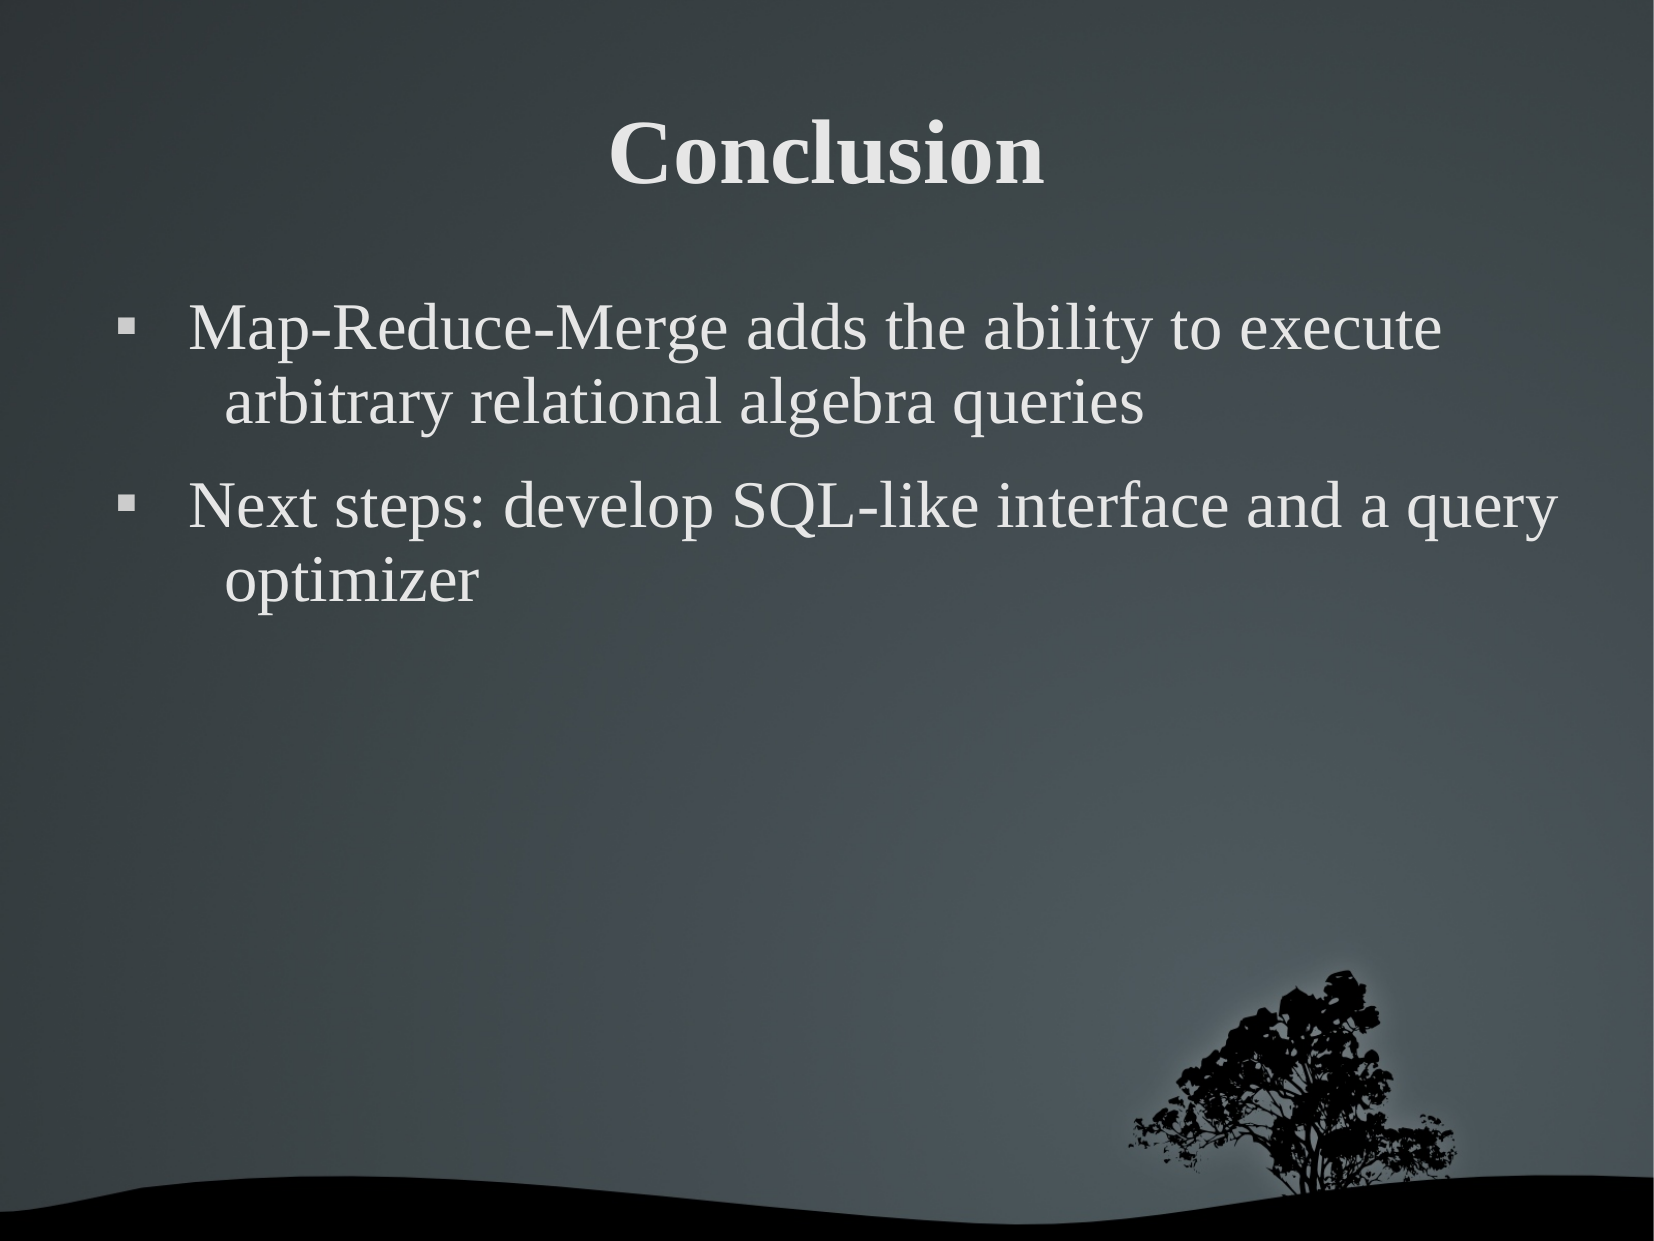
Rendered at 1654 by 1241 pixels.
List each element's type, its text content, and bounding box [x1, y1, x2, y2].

picture [0, 0, 1654, 1241]
list Map-Reduce-Merge adds the ability to execute arbitrary relational algebra queries Next steps: develop SQL-like interface and a query optimizer [82, 290, 1571, 1094]
title Conclusion [82, 56, 1571, 250]
